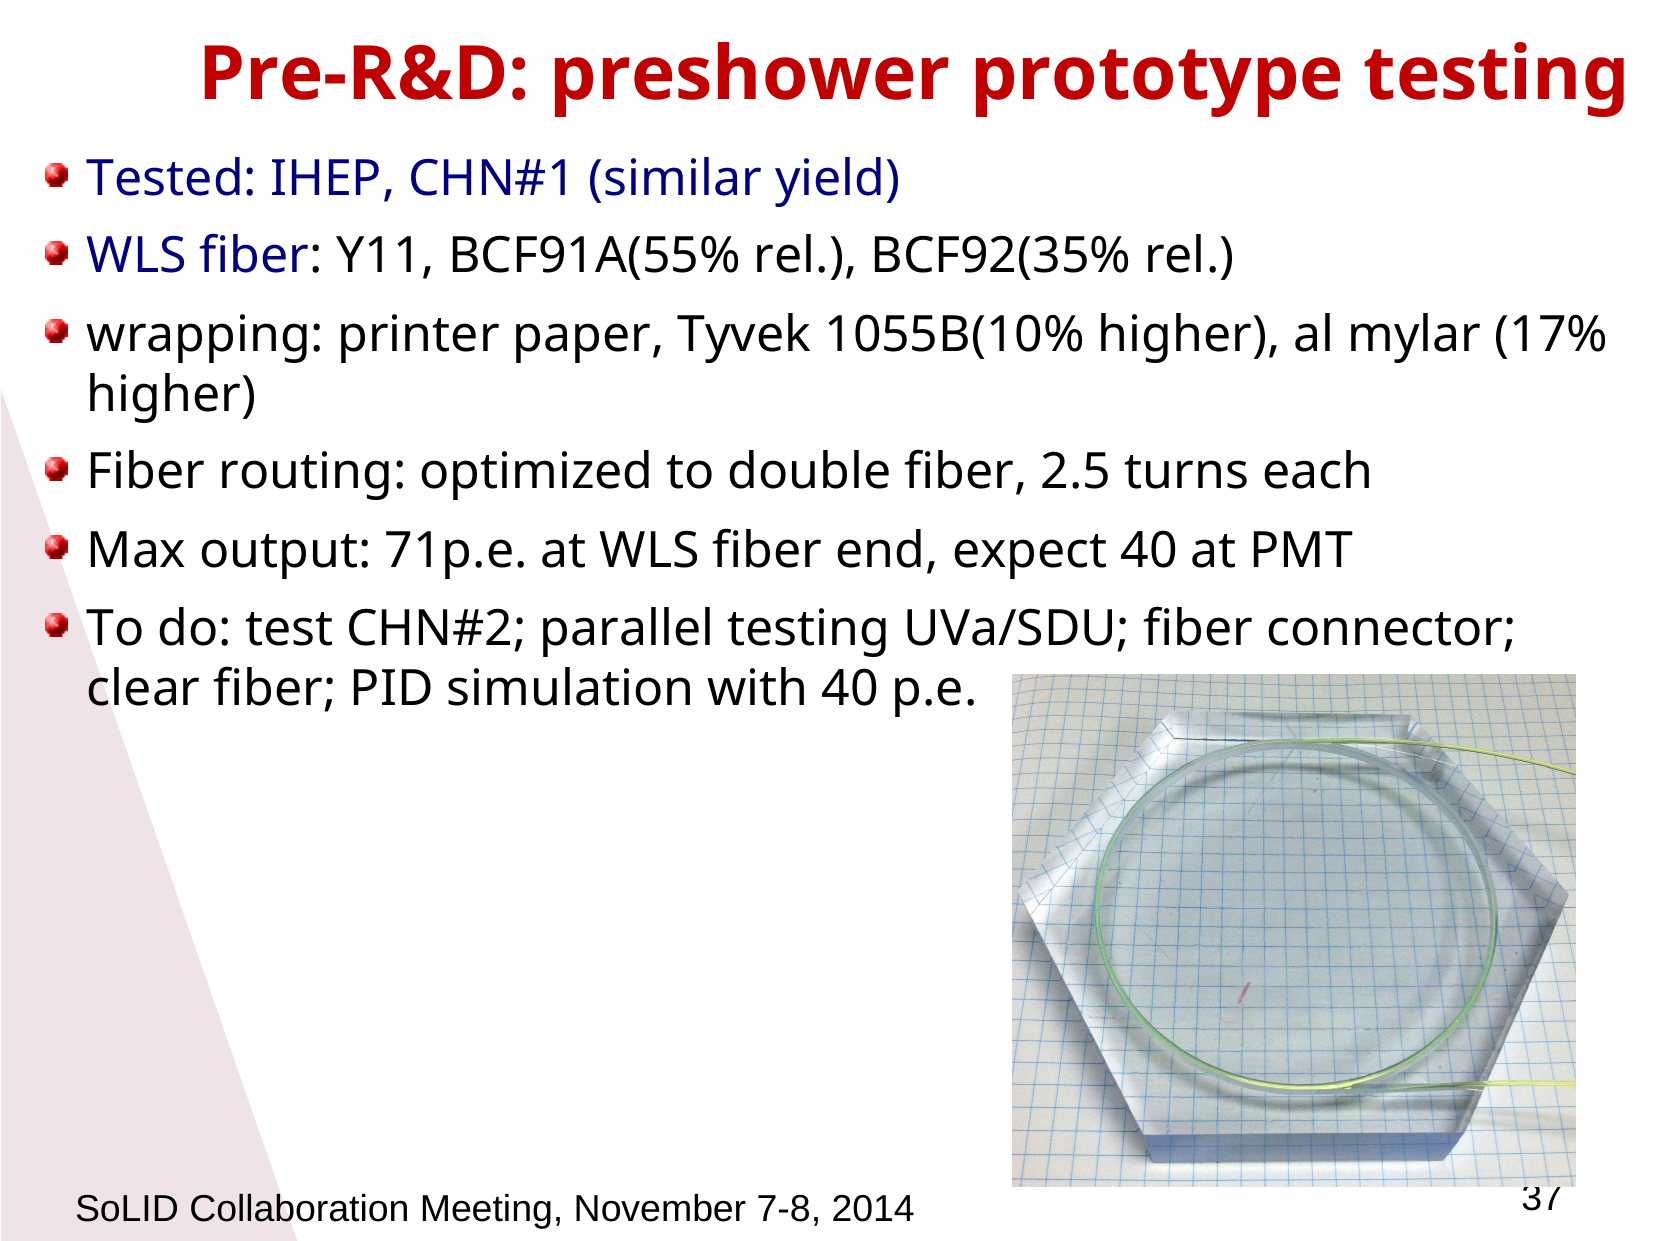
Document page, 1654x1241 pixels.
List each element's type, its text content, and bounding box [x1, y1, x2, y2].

title Pre-R&D: preshower prototype testing [163, 25, 1653, 164]
picture [1012, 723, 1576, 1187]
text_box Tested: IHEP, CHN#1 (similar yield) WLS fiber: Y11, BCF91A(55% rel.), BCF92(35% rel.) wrapping: printer paper, Tyvek 1055B(10% higher), al mylar (17% higher) Fiber routing: optimized to double fiber, 2.5 turns each Max output: 71p.e. at WLS fiber end, expect 40 at PMT To do: test CHN#2; parallel testing UVa/SDU; fiber connector; clear fiber; PID simulation with 40 p.e. [7, 137, 1624, 723]
